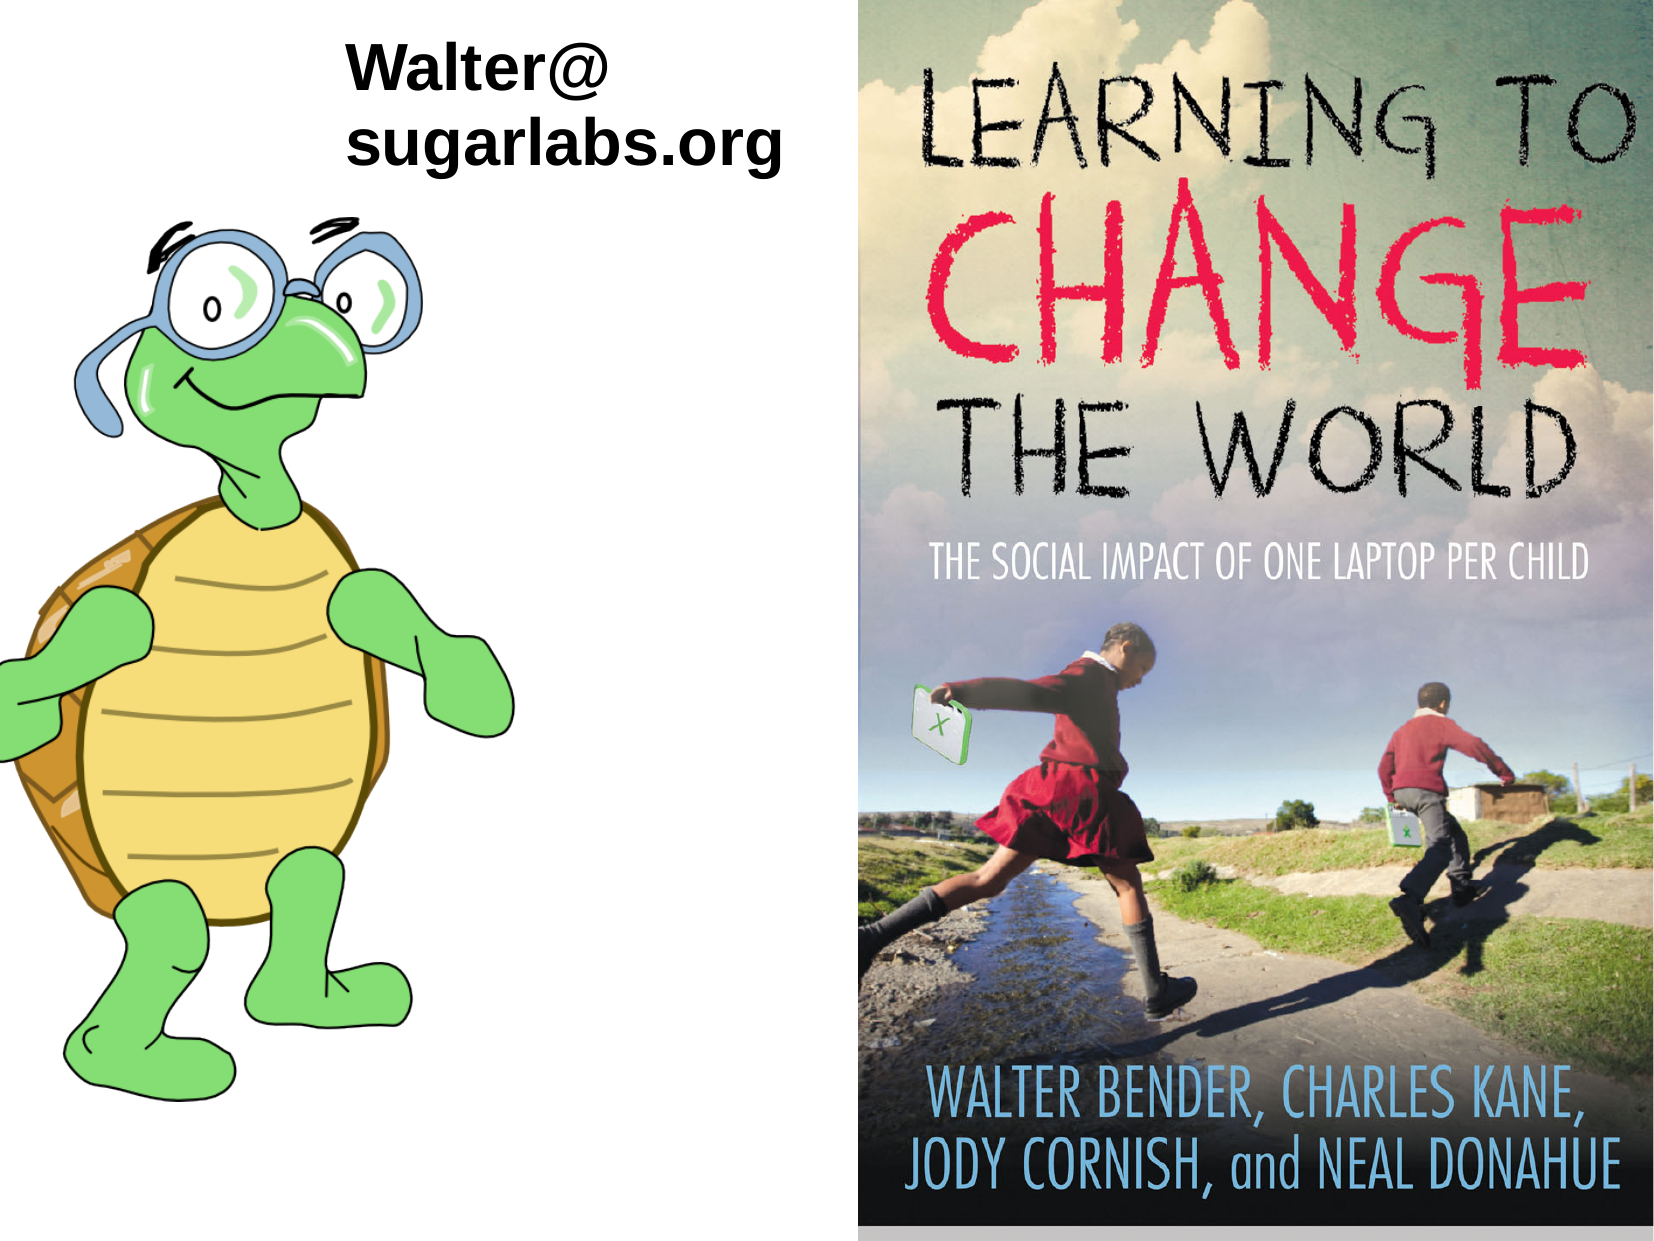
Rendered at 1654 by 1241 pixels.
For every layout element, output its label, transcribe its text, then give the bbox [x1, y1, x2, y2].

picture [0, 217, 547, 1102]
title Walter@ sugarlabs.org [345, 0, 858, 211]
picture [858, 0, 1654, 1241]
